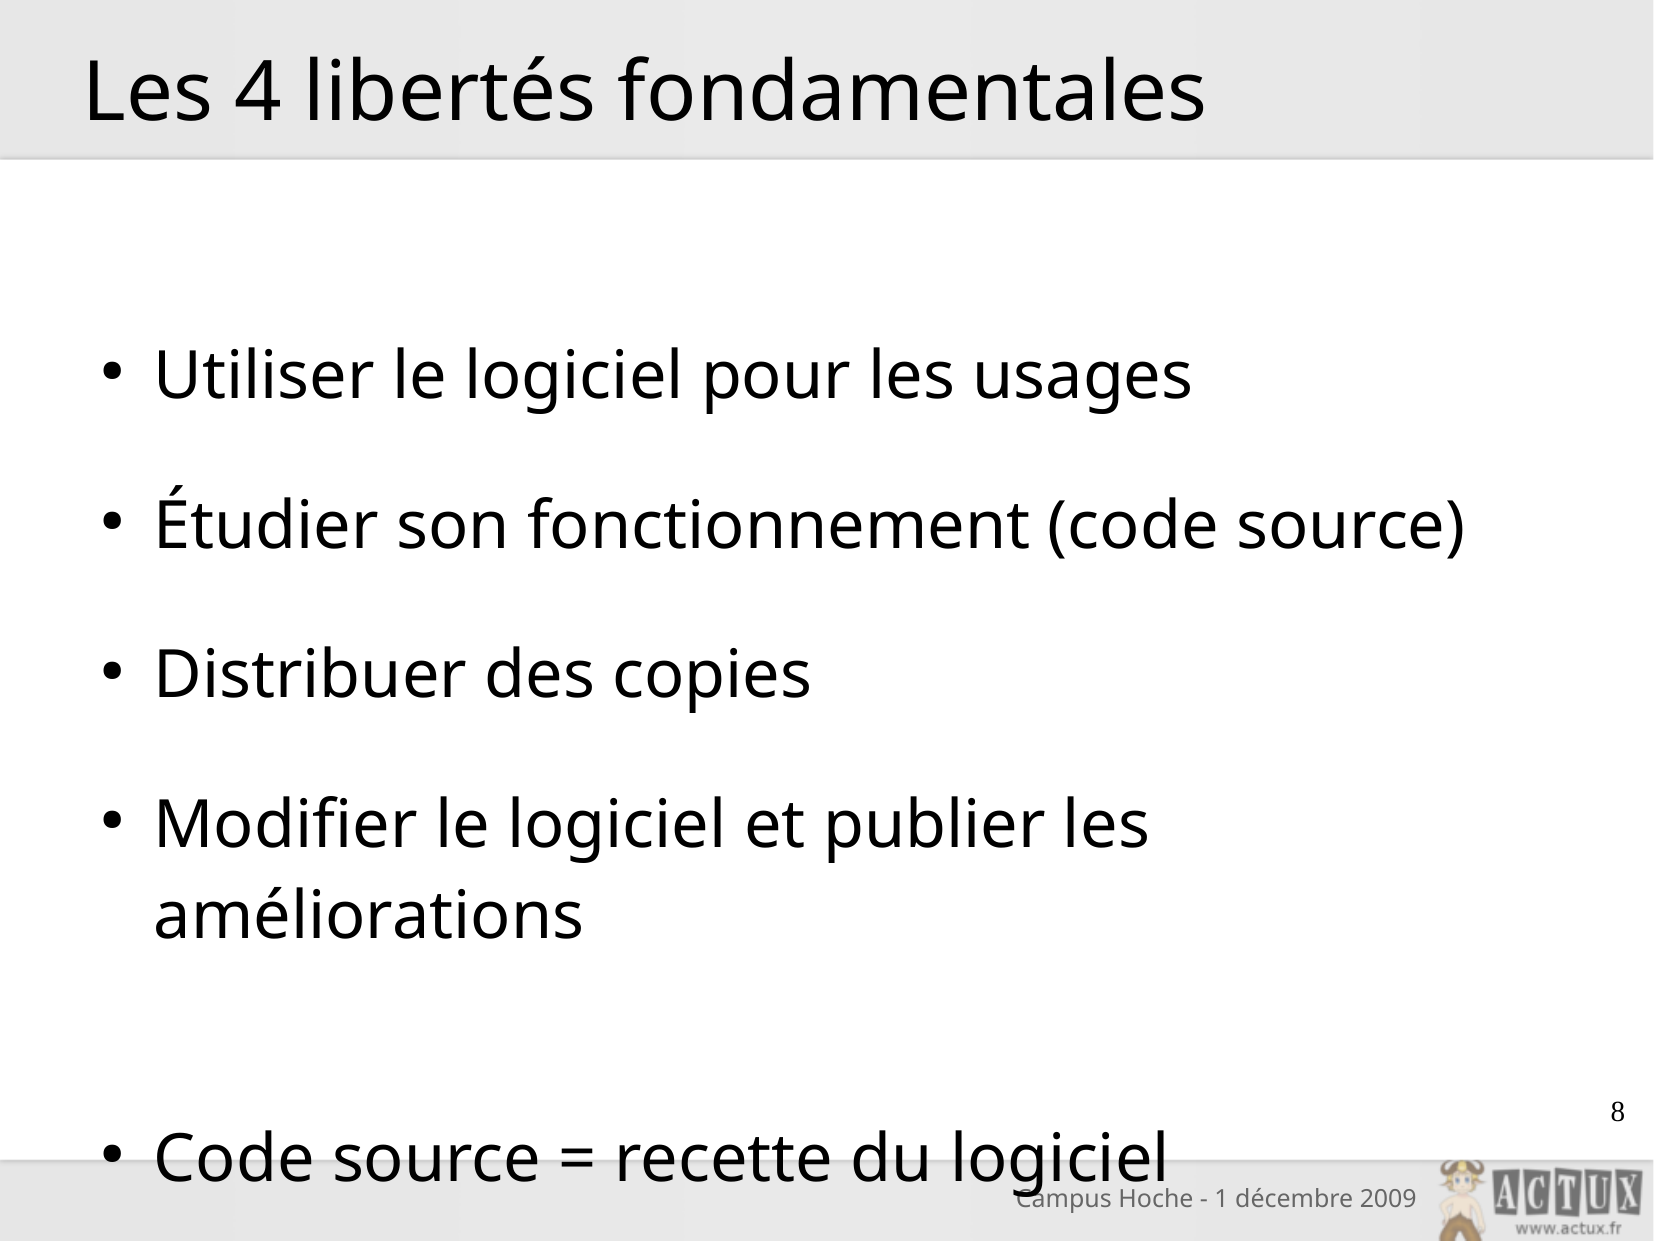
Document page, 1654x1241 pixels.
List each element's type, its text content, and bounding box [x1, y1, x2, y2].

title Les 4 libertés fondamentales [82, 29, 1571, 148]
list Utiliser le logiciel pour les usages Étudier son fonctionnement (code source) Distribuer des copies Modifier le logiciel et publier les améliorations Code source = recette du logiciel [82, 177, 1571, 1130]
picture [0, 0, 1654, 1241]
